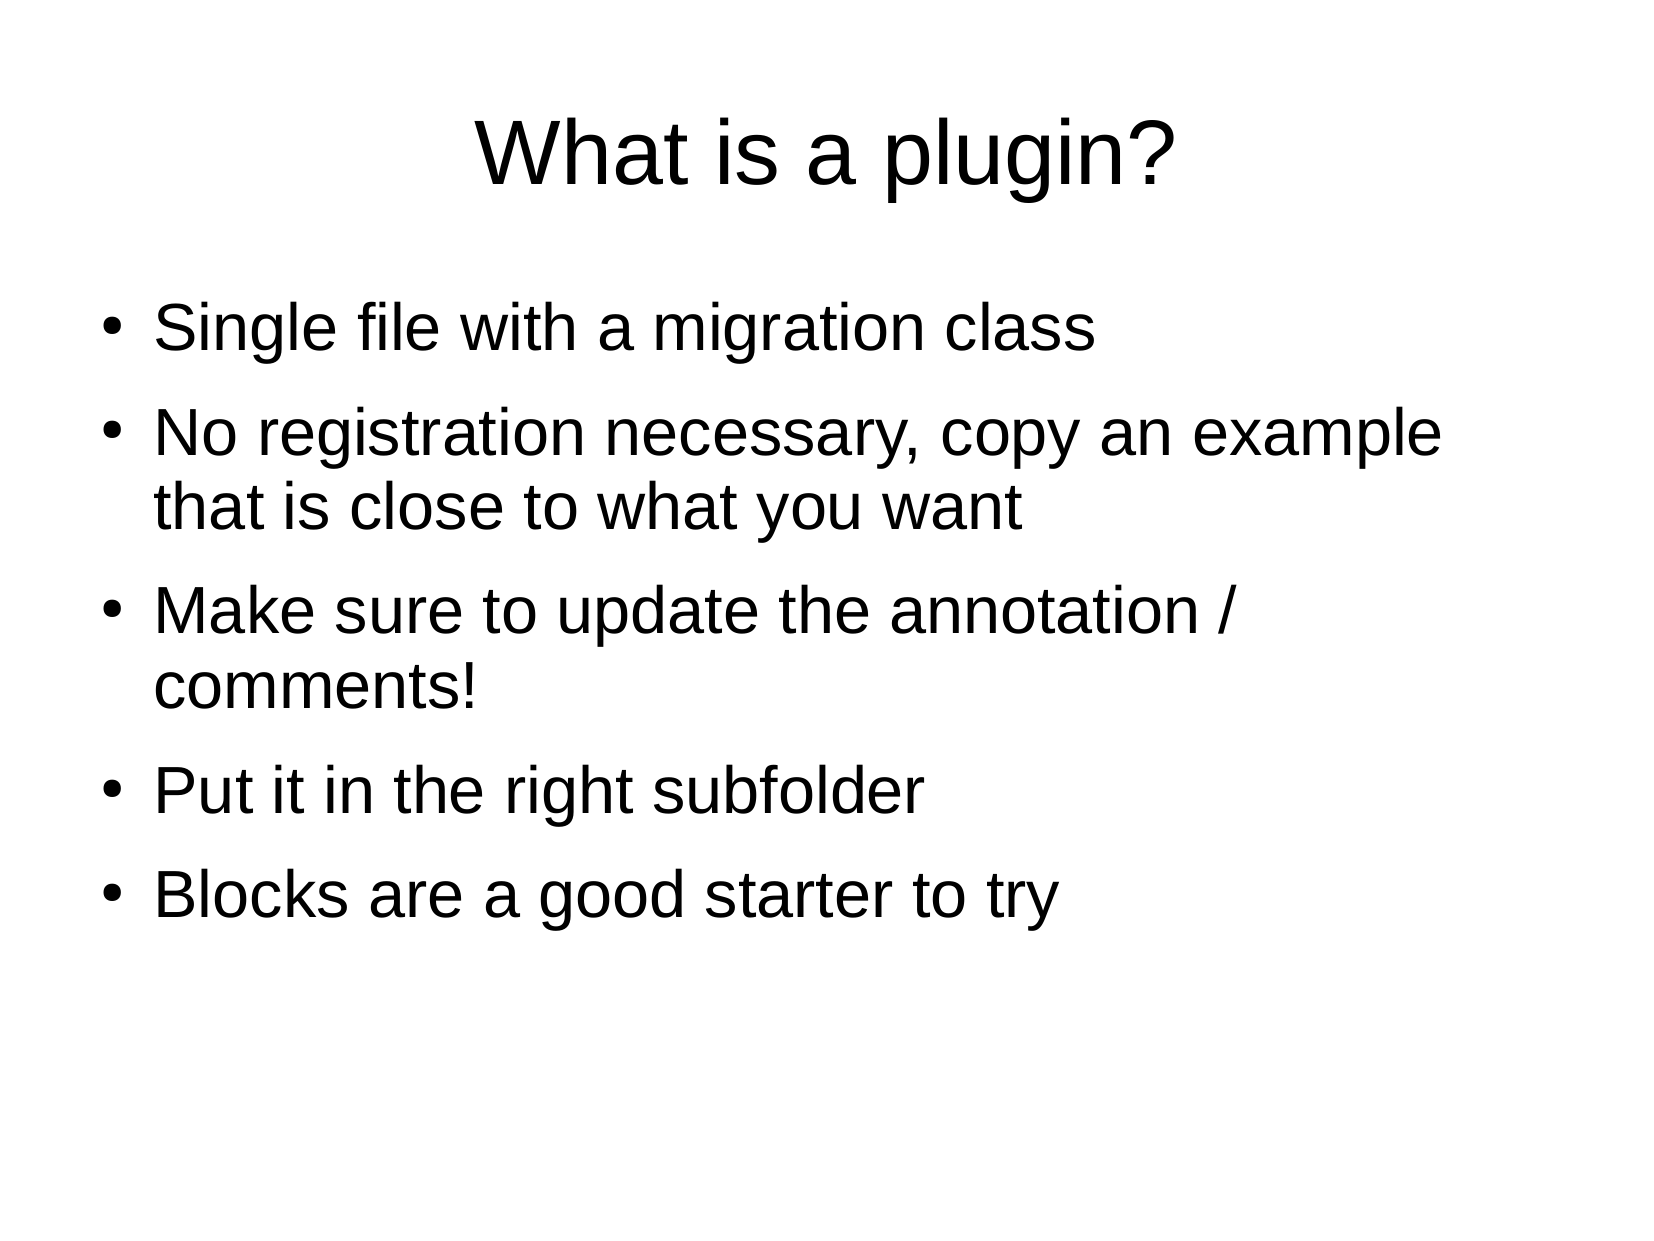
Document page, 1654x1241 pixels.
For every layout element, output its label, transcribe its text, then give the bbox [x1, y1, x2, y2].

list Single file with a migration class No registration necessary, copy an example that is close to what you want Make sure to update the annotation / comments! Put it in the right subfolder Blocks are a good starter to try [82, 290, 1538, 1010]
title What is a plugin? [82, 49, 1571, 257]
